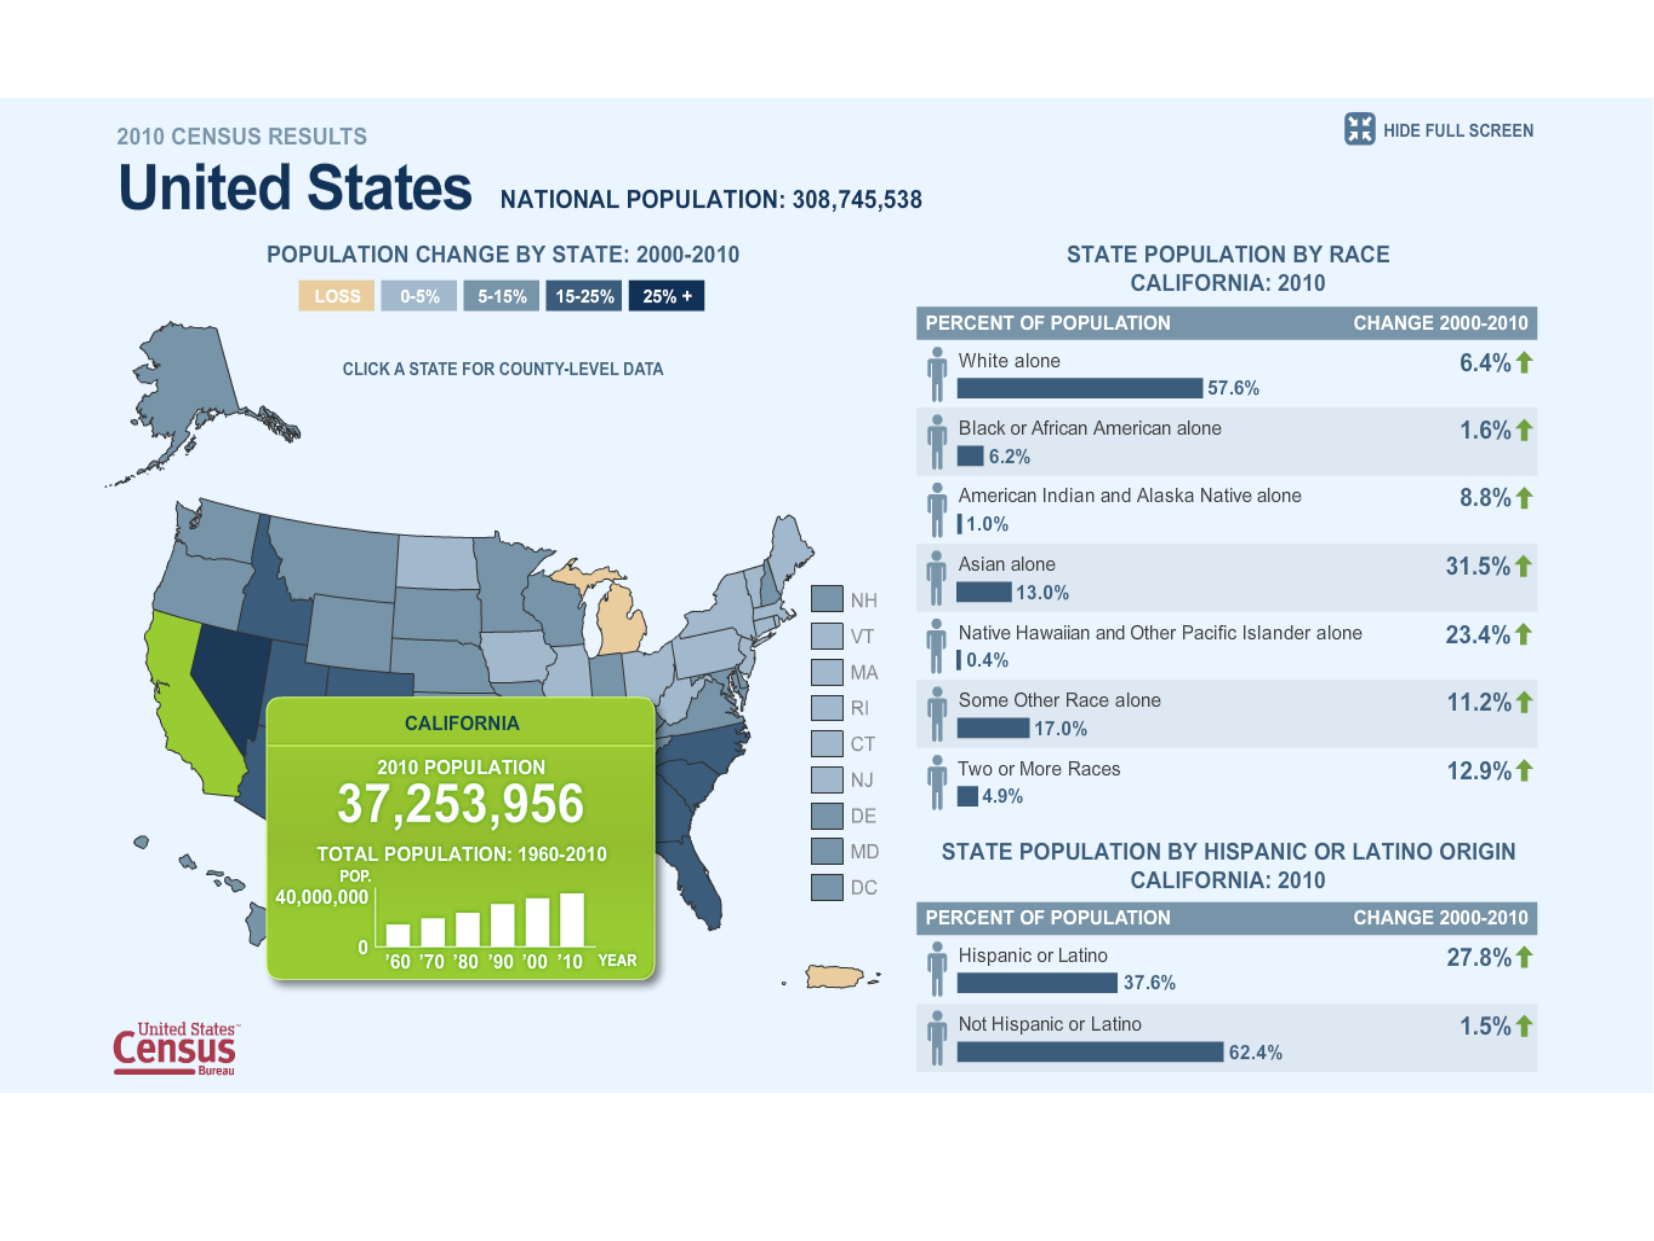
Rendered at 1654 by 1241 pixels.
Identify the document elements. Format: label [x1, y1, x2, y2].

picture [0, 98, 1654, 1093]
